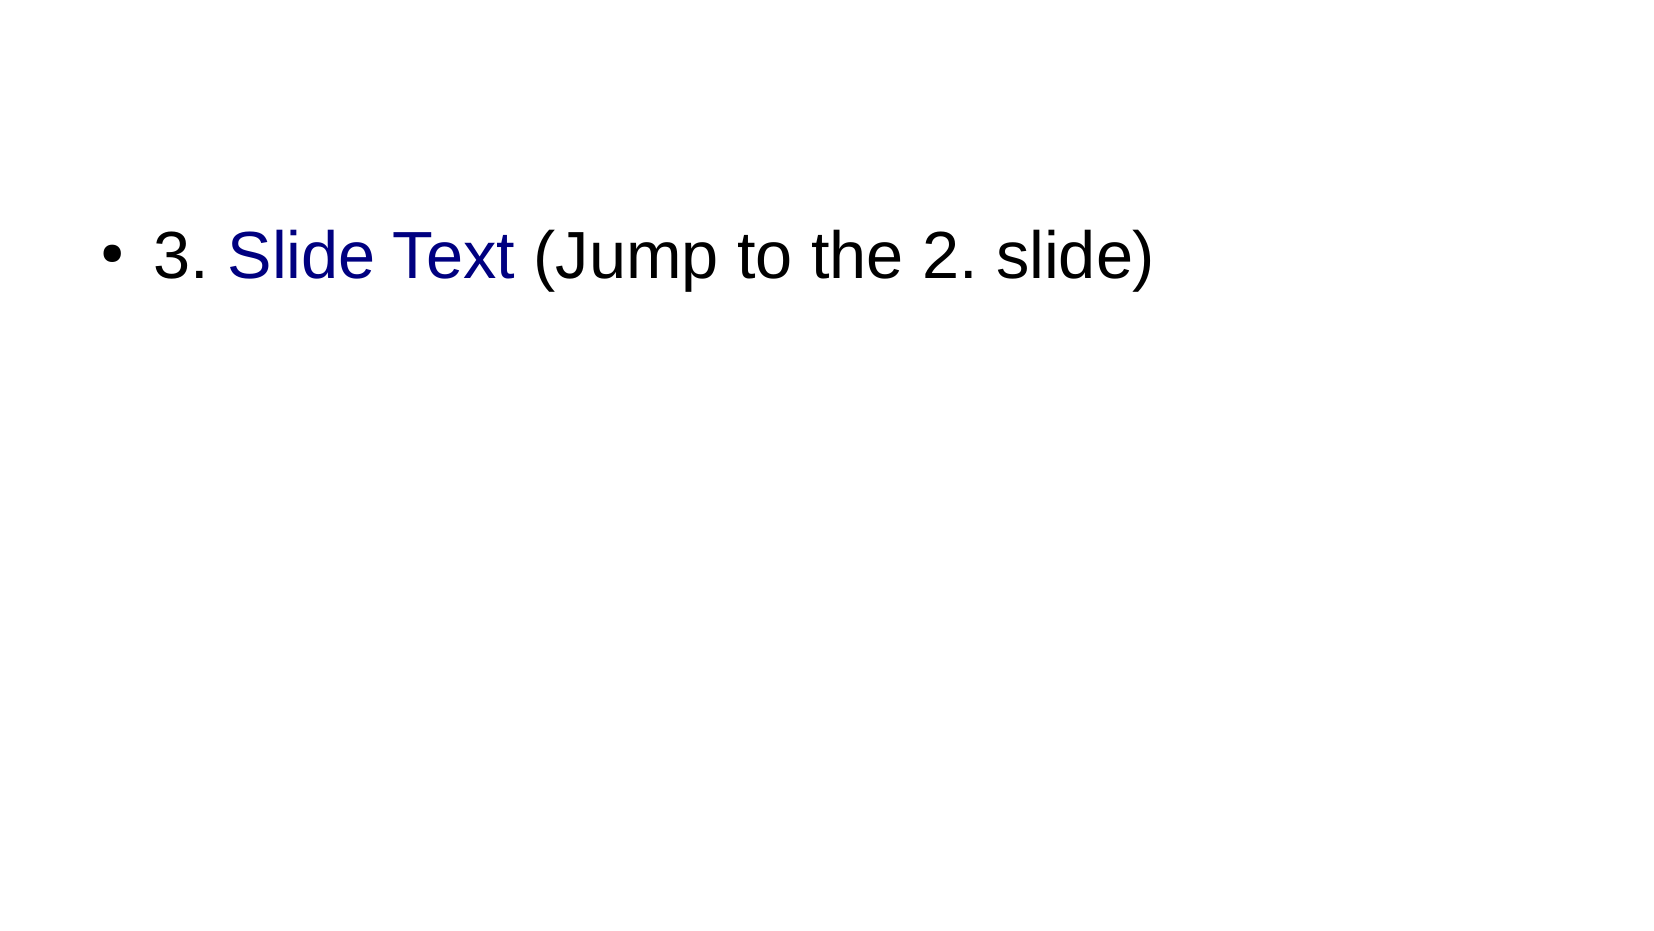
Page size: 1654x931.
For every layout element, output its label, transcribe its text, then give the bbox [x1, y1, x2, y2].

list 3. Slide Text (Jump to the 2. slide) [82, 217, 1571, 758]
